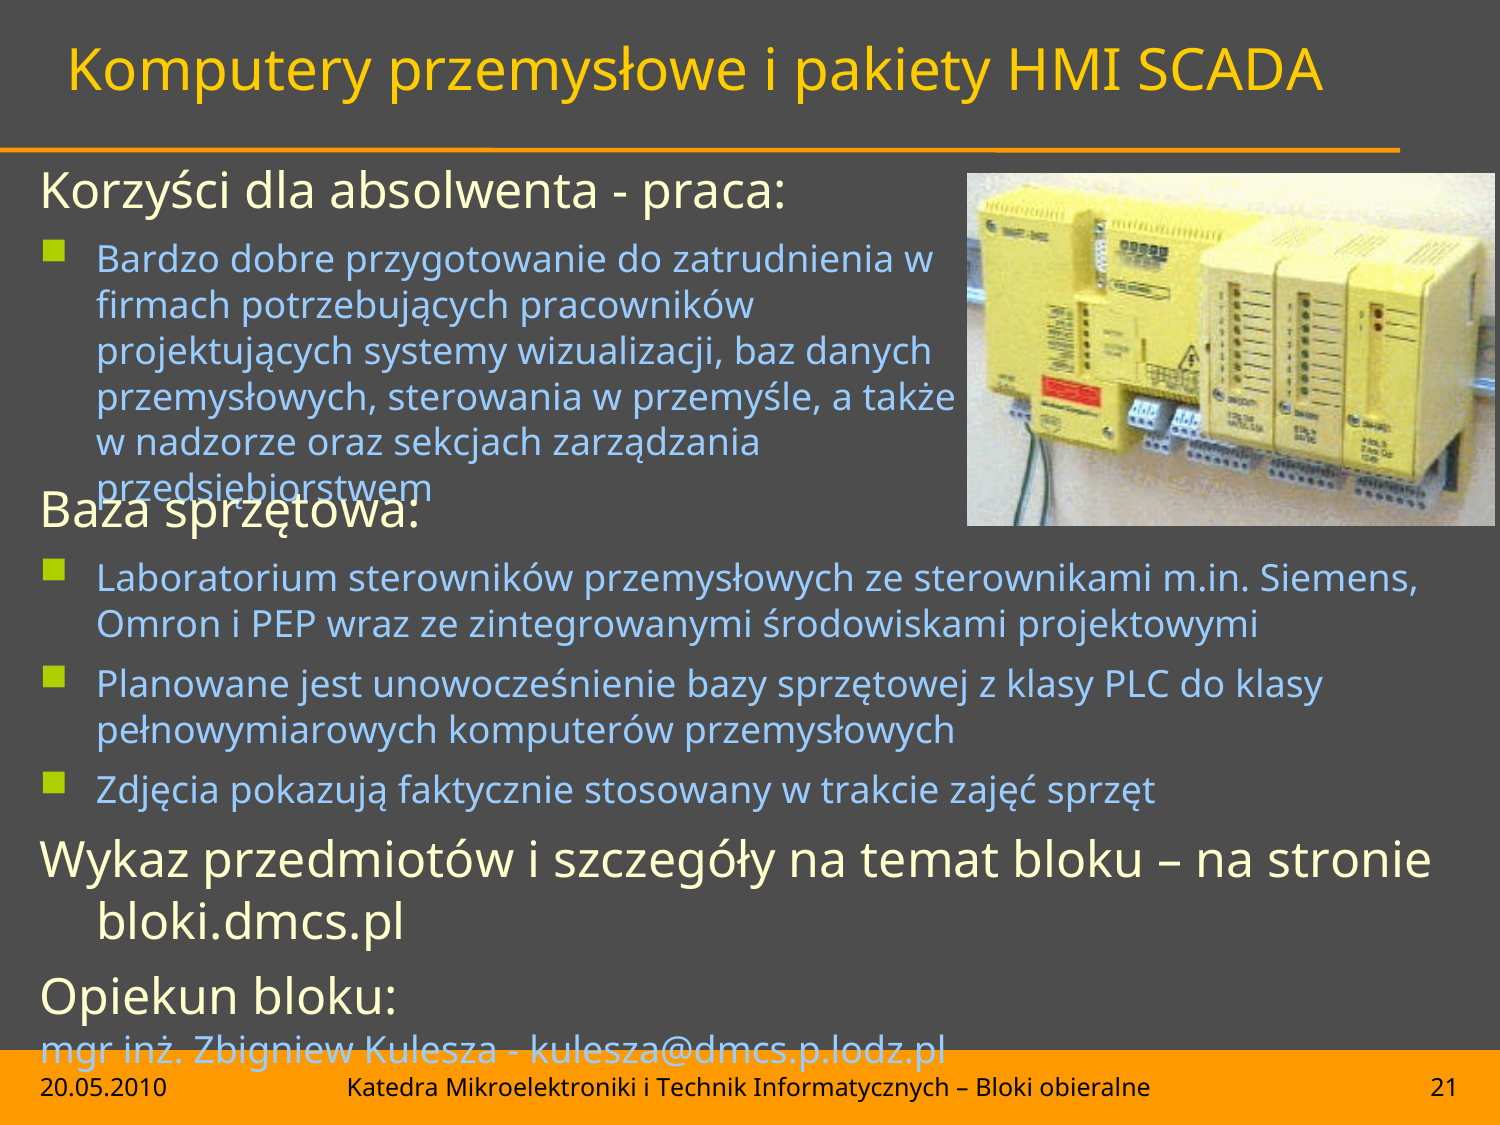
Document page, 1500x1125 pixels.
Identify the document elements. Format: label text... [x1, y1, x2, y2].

picture [975, 173, 1495, 526]
list Korzyści dla absolwenta - praca: Bardzo dobre przygotowanie do zatrudnienia w firmach potrzebujących pracowników projektujących systemy wizualizacji, baz danych przemysłowych, sterowania w przemyśle, a także w nadzorze oraz sekcjach zarządzania przedsiębiorstwem [24, 152, 975, 471]
list Wykaz przedmiotów i szczegóły na temat bloku – na stronie bloki.dmcs.pl Opiekun bloku: mgr inż. Zbigniew Kulesza - kulesza@dmcs.p.lodz.pl [24, 820, 1463, 1061]
list Baza sprzętowa: Laboratorium sterowników przemysłowych ze sterownikami m.in. Siemens, Omron i PEP wraz ze zintegrowanymi środowiskami projektowymi Planowane jest unowocześnienie bazy sprzętowej z klasy PLC do klasy pełnowymiarowych komputerów przemysłowych Zdjęcia pokazują faktycznie stosowany w trakcie zajęć sprzęt [24, 471, 1463, 820]
title Komputery przemysłowe i pakiety HMI SCADA [52, 10, 1469, 126]
